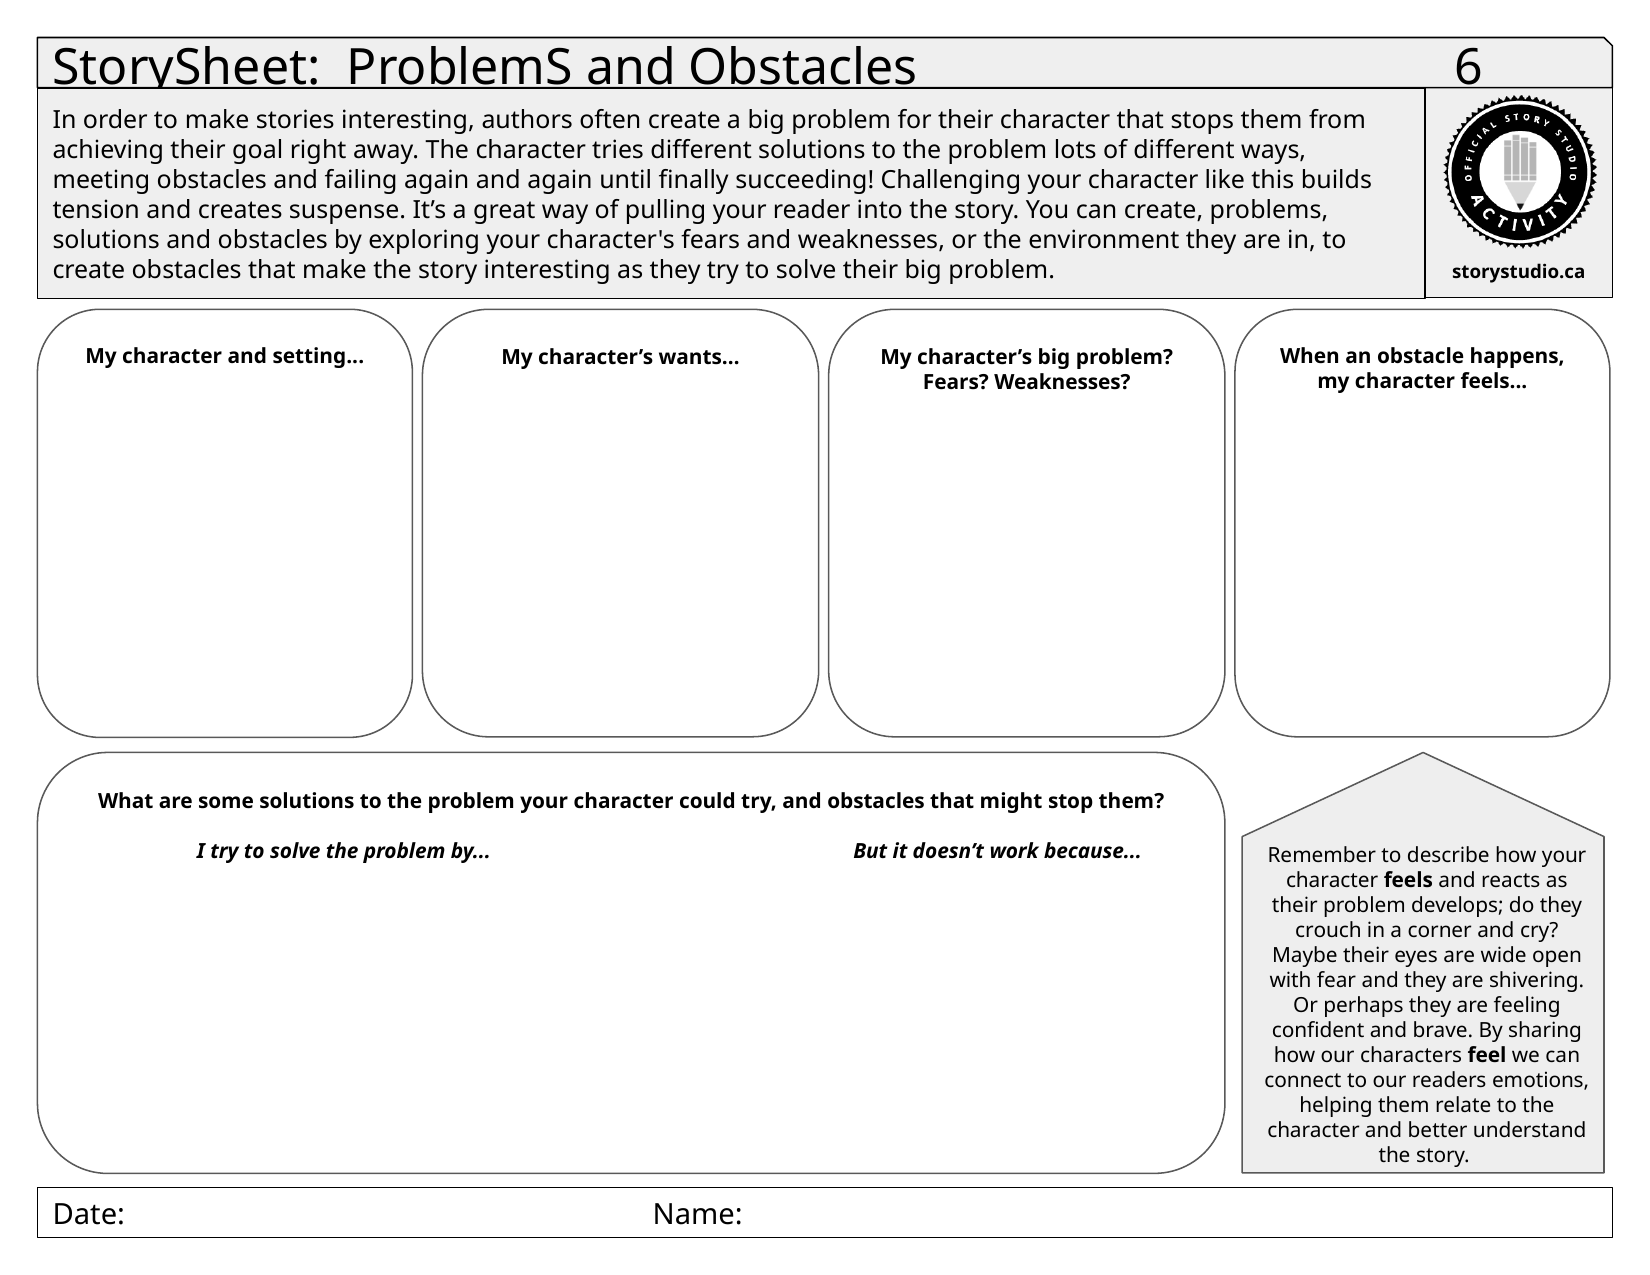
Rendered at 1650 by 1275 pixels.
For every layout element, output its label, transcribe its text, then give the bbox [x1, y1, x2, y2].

picture [1438, 76, 1604, 259]
text_box My character’s wants… [422, 309, 819, 737]
text_box Date: Name: [37, 1187, 1613, 1238]
text_box StorySheet: ProblemS and Obstacles 6 [37, 37, 1613, 88]
text_box My character and setting... [37, 309, 413, 738]
text_box In order to make stories interesting, authors often create a big problem for their character that stops them from achieving their goal right away. The character tries different solutions to the problem lots of different ways, meeting obstacles and failing again and again until finally succeeding! Challenging your character like this builds tension and creates suspense. It’s a great way of pulling your reader into the story. You can create, problems, solutions and obstacles by exploring your character's fears and weaknesses, or the environment they are in, to create obstacles that make the story interesting as they try to solve their big problem. [37, 88, 1425, 299]
text_box storystudio.ca [1425, 88, 1613, 298]
text_box When an obstacle happens, my character feels... [1234, 309, 1610, 737]
text_box [1242, 835, 1604, 1173]
text_box My character’s big problem? Fears? Weaknesses? [828, 309, 1225, 737]
text_box [1262, 752, 1584, 827]
text_box Remember to describe how your character feels and reacts as their problem develops; do they crouch in a corner and cry? Maybe their eyes are wide open with fear and they are shivering. Or perhaps they are feeling confident and brave. By sharing how our characters feel we can connect to our readers emotions, helping them relate to the character and better understand the story. [1245, 827, 1608, 1161]
text_box What are some solutions to the problem your character could try, and obstacles that might stop them? I try to solve the problem by... But it doesn’t work because... [37, 752, 1225, 1174]
